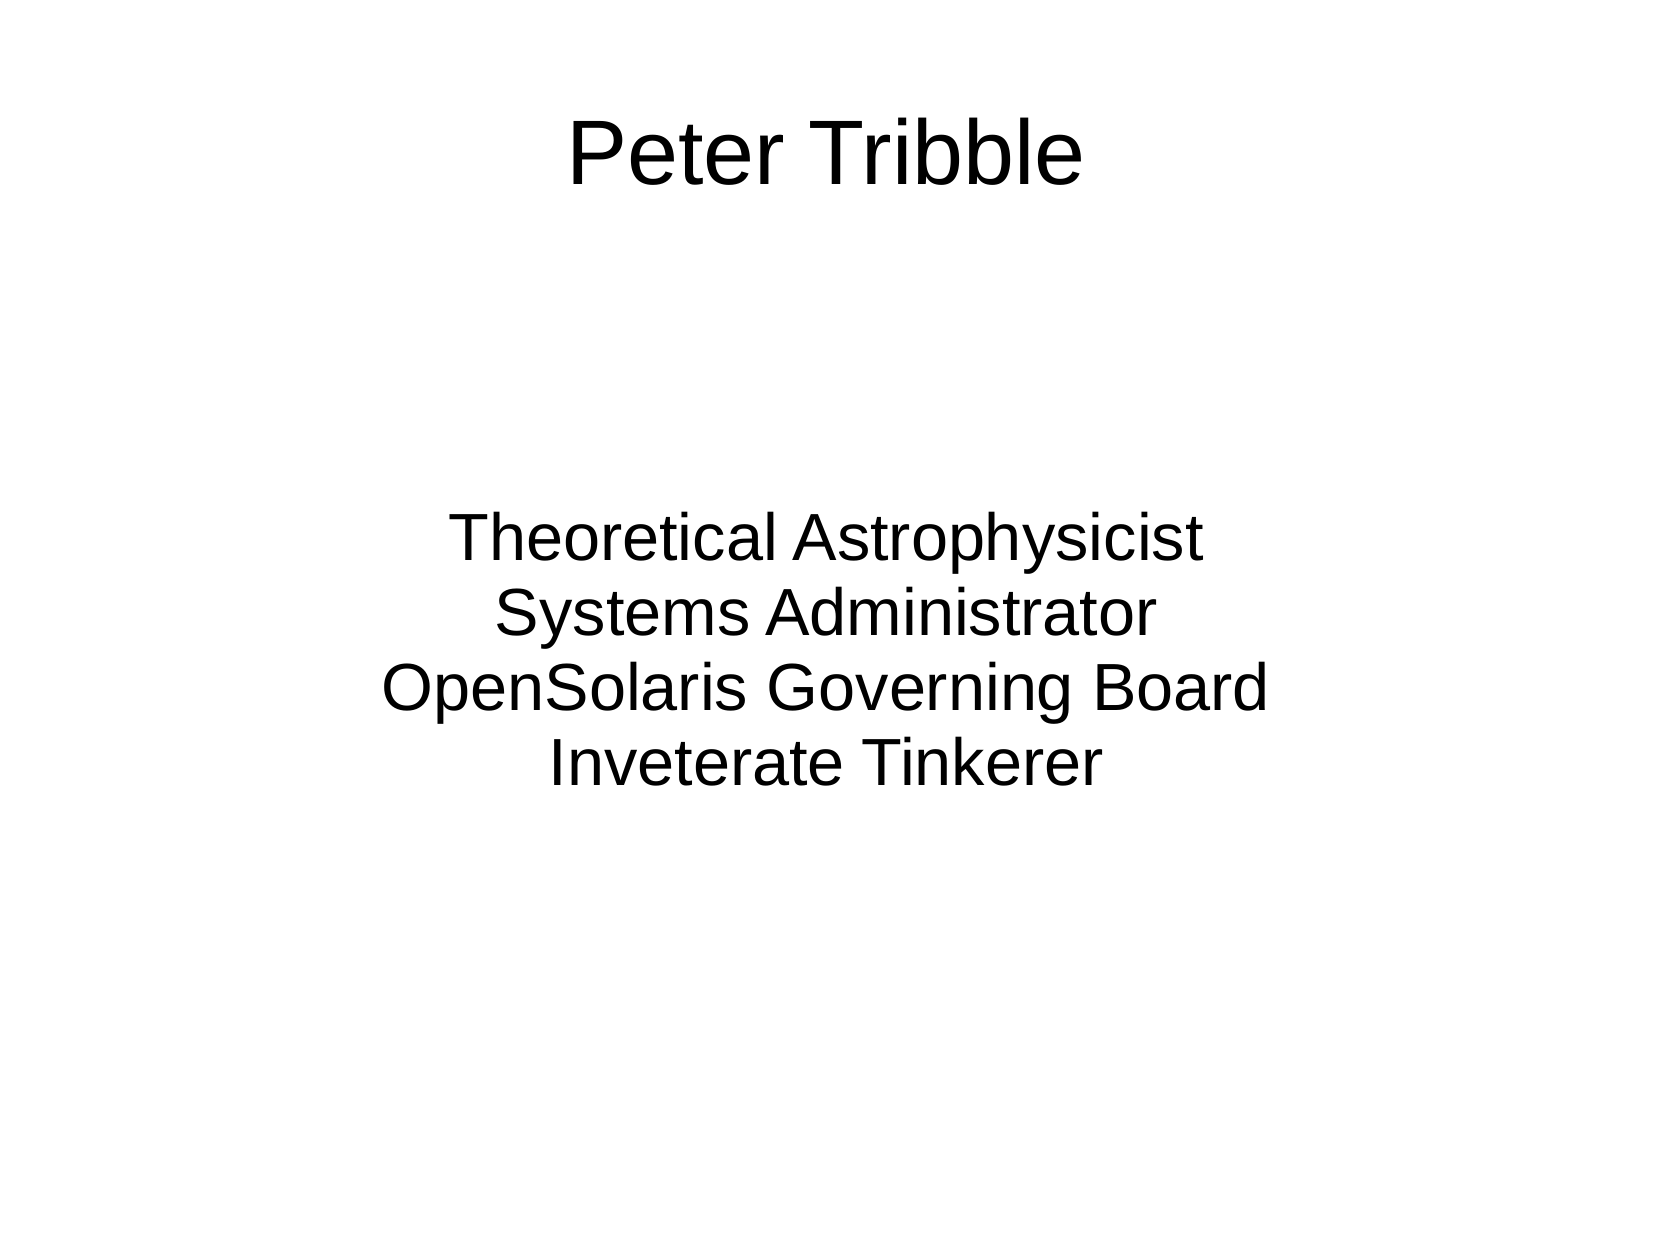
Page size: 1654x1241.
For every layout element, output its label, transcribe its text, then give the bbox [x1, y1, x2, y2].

subtitle Theoretical Astrophysicist Systems Administrator OpenSolaris Governing Board Inveterate Tinkerer [82, 290, 1571, 1010]
title Peter Tribble [82, 49, 1571, 257]
